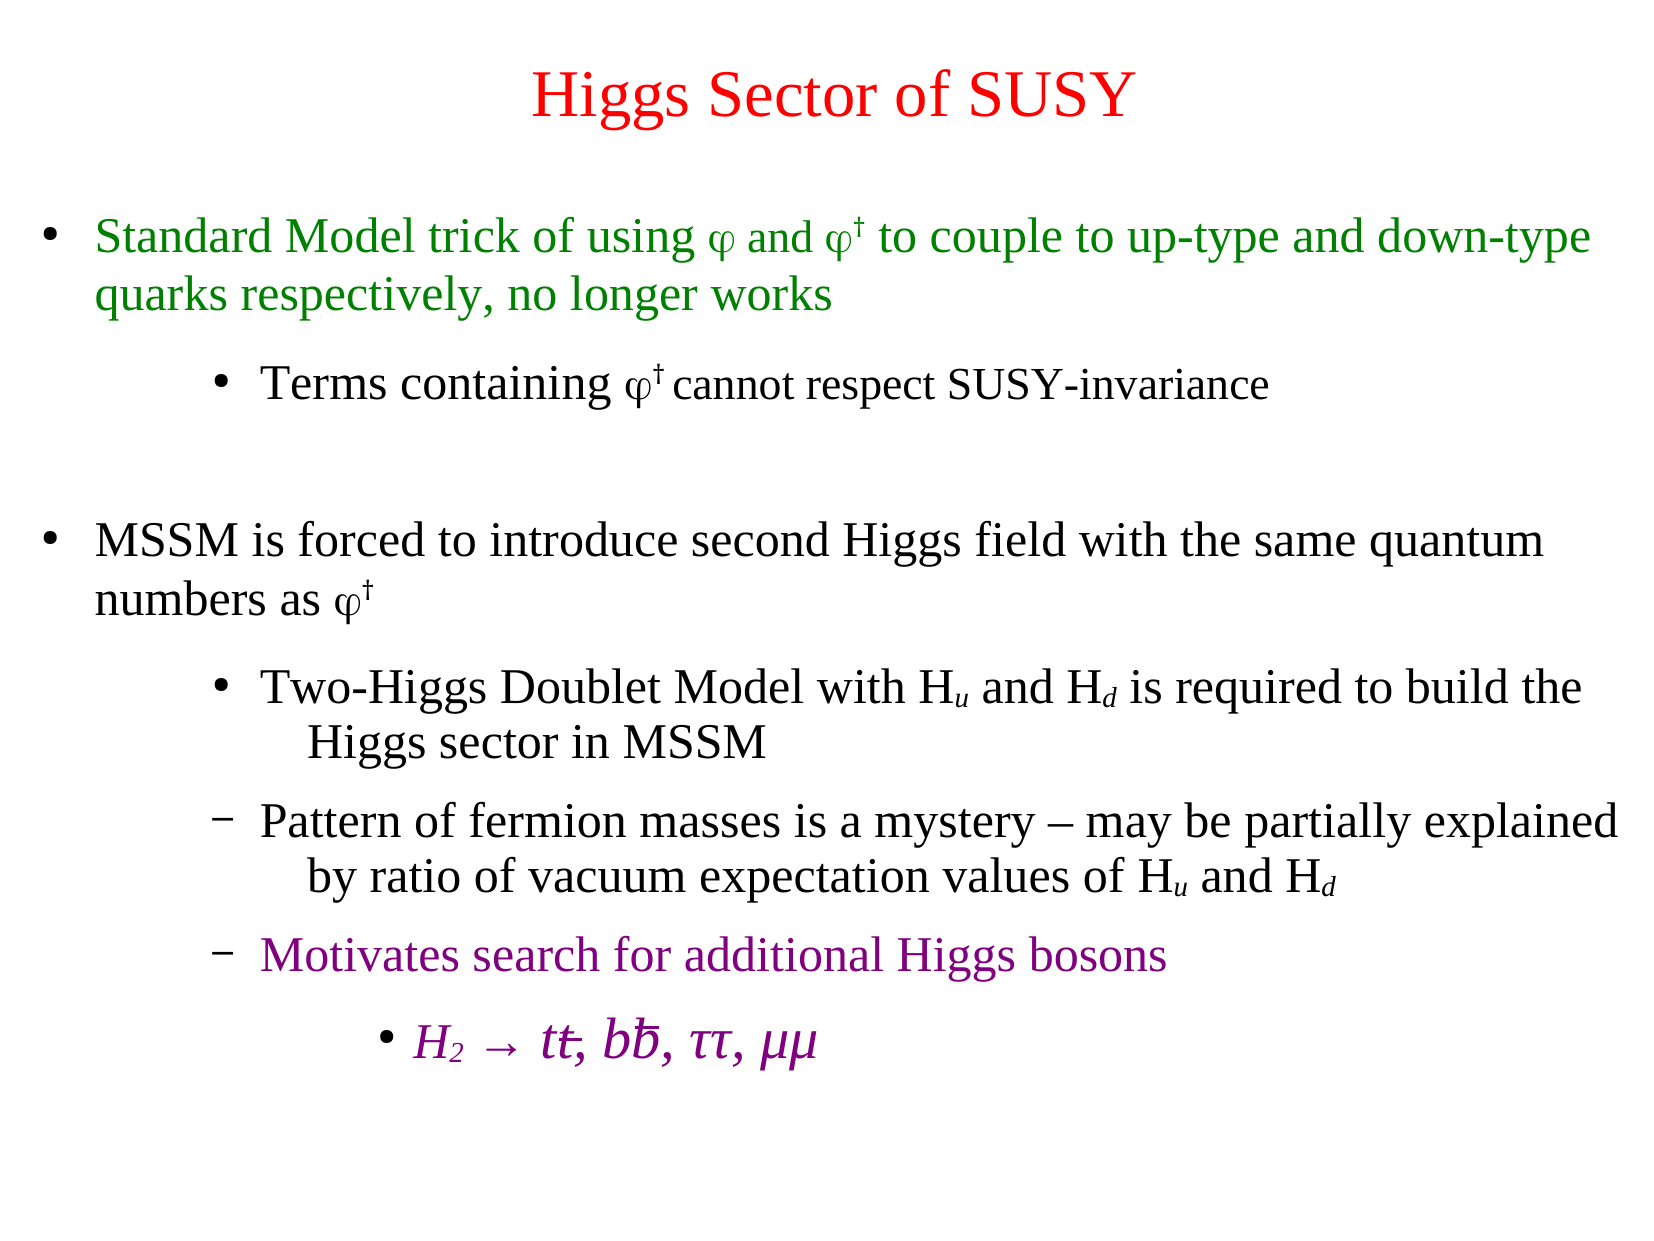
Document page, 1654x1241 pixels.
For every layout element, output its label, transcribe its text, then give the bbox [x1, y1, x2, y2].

title Higgs Sector of SUSY [128, 0, 1541, 190]
list Standard Model trick of using φ and φ† to couple to up-type and down-type quarks respectively, no longer works Terms containing φ† cannot respect SUSY-invariance MSSM is forced to introduce second Higgs field with the same quantum numbers as φ† Two-Higgs Doublet Model with Hu and Hd is required to build the Higgs sector in MSSM Pattern of fermion masses is a mystery – may be partially explained by ratio of vacuum expectation values of Hu and Hd Motivates search for additional Higgs bosons H2 → tt, bb, ττ, μμ [23, 203, 1654, 1106]
